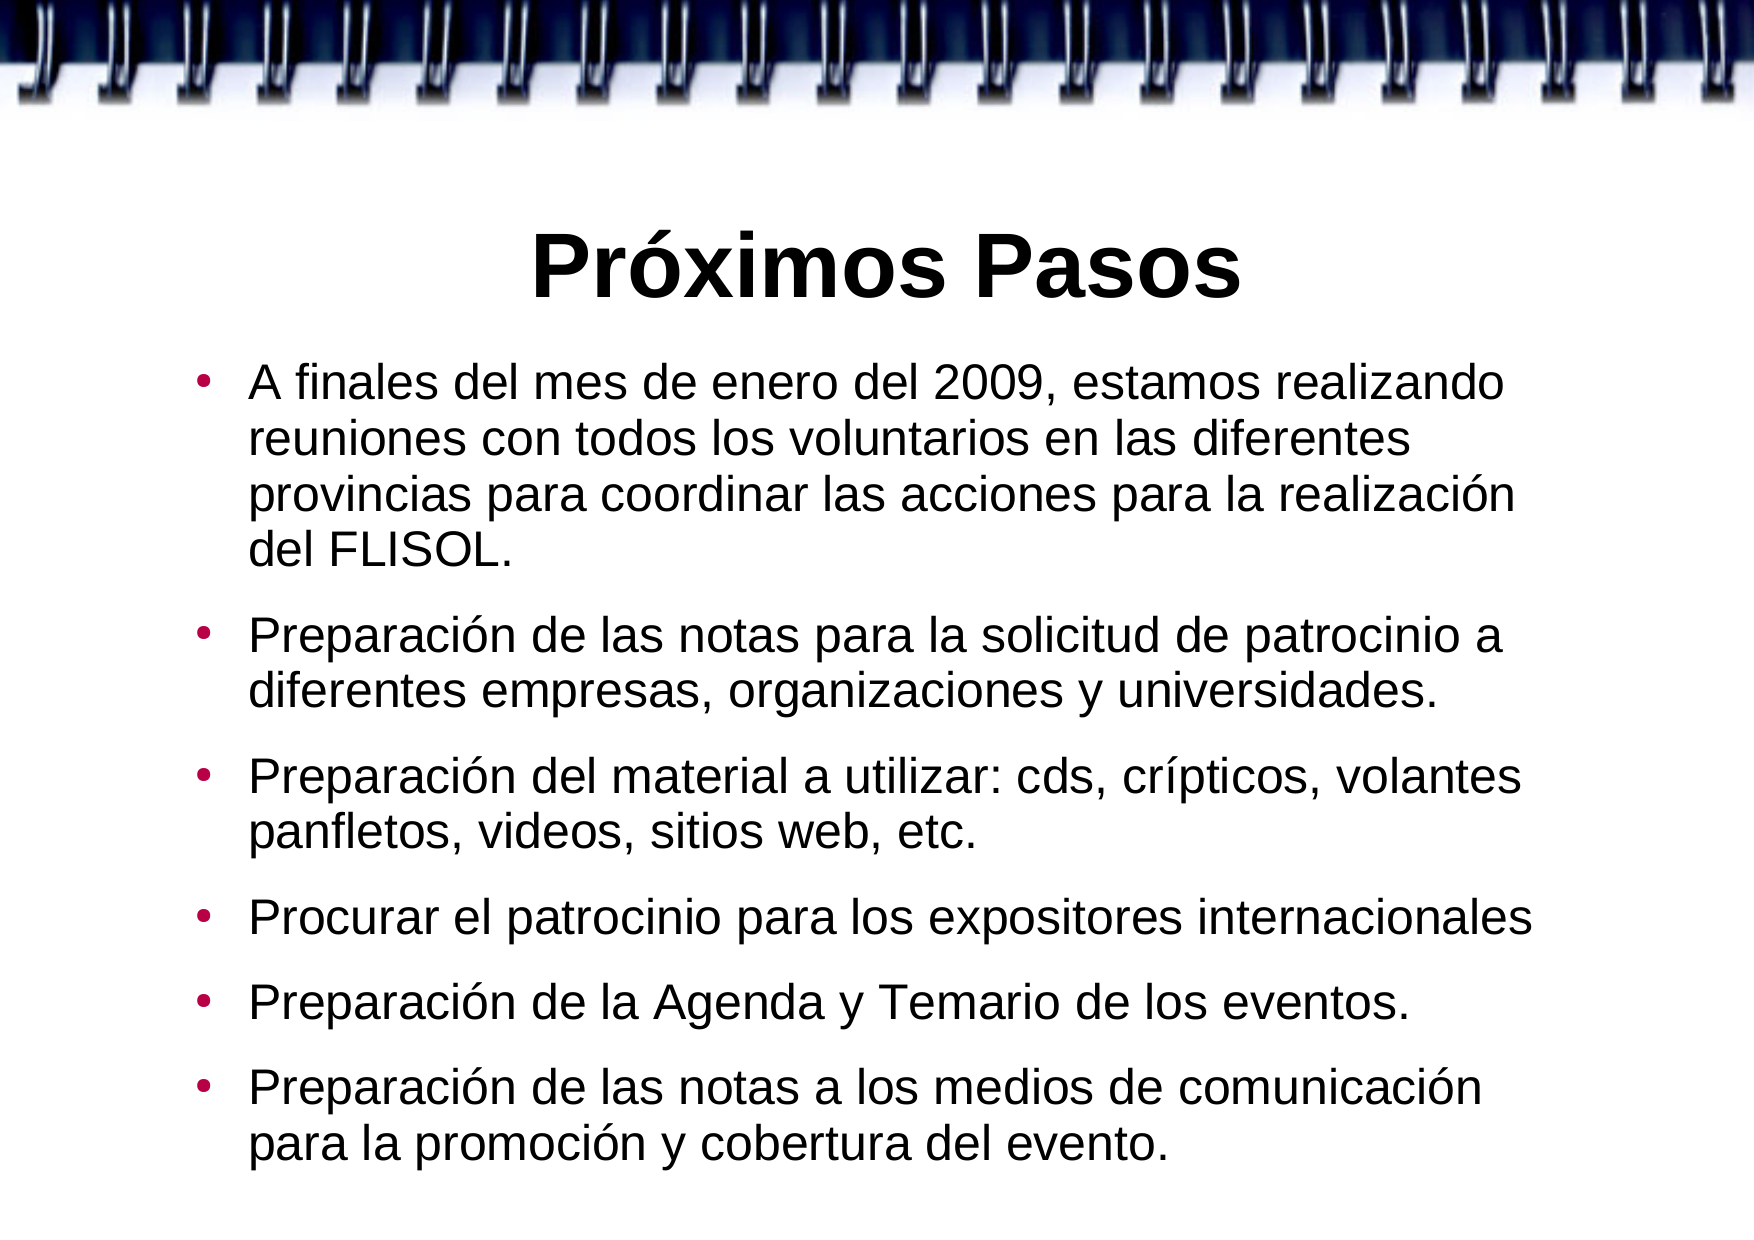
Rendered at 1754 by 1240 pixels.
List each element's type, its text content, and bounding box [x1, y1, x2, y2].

picture [0, 0, 1754, 121]
list A finales del mes de enero del 2009, estamos realizando reuniones con todos los voluntarios en las diferentes provincias para coordinar las acciones para la realización del FLISOL. Preparación de las notas para la solicitud de patrocinio a diferentes empresas, organizaciones y universidades. Preparación del material a utilizar: cds, crípticos, volantes panfletos, videos, sitios web, etc. Procurar el patrocinio para los expositores internacionales Preparación de la Agenda y Temario de los eventos. Preparación de las notas a los medios de comunicación para la promoción y cobertura del evento. [177, 354, 1592, 1172]
title Próximos Pasos [147, 161, 1628, 369]
